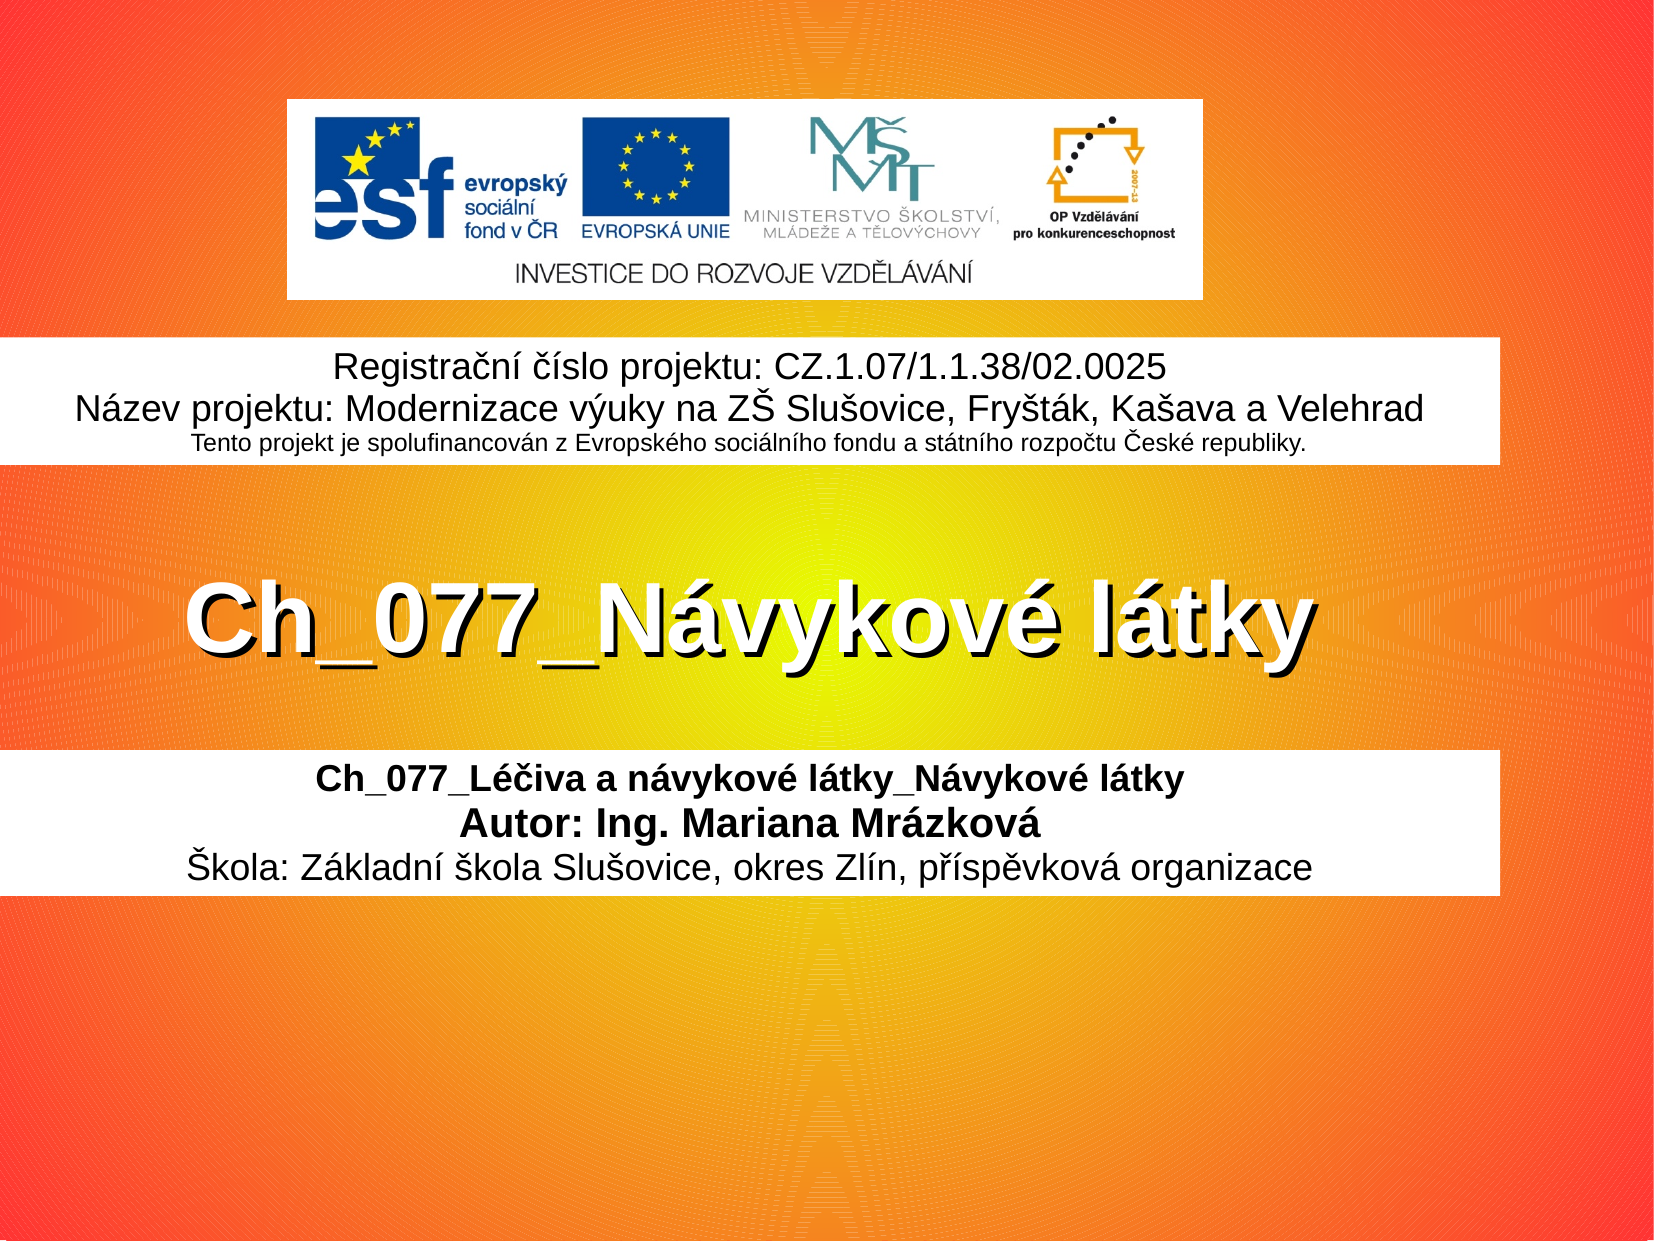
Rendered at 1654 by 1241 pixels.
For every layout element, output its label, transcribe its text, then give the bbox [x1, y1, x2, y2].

text_box Ch_077_Léčiva a návykové látky_Návykové látky Autor: Ing. Mariana Mrázková Škola: Základní škola Slušovice, okres Zlín, příspěvková organizace [0, 750, 1501, 896]
title Ch_077_Návykové látky [112, 537, 1388, 688]
text_box Registrační číslo projektu: CZ.1.07/1.1.38/02.0025 Název projektu: Modernizace výuky na ZŠ Slušovice, Fryšták, Kašava a Velehrad Tento projekt je spolufinancován z Evropského sociálního fondu a státního rozpočtu České republiky. [0, 337, 1501, 465]
picture [287, 99, 1203, 300]
